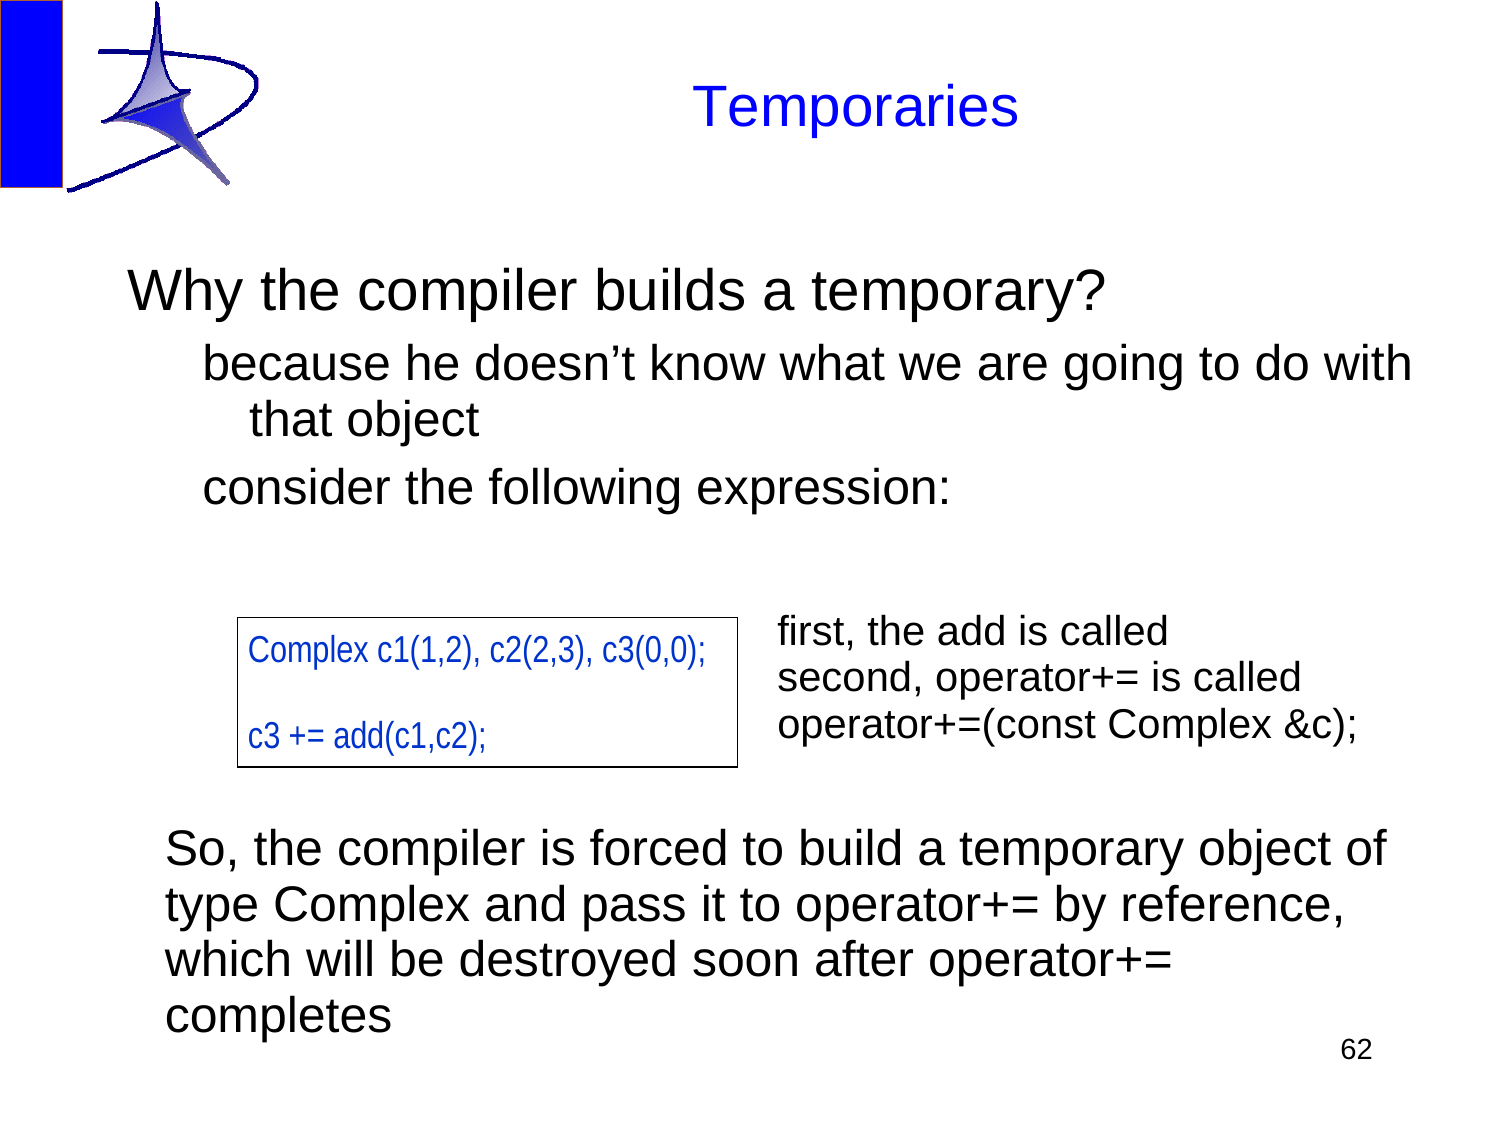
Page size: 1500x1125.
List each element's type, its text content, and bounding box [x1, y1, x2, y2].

picture [62, 0, 263, 197]
text_box first, the add is called second, operator+= is called operator+=(const Complex &c); [762, 599, 1438, 788]
text_box Complex c1(1,2), c2(2,3), c3(0,0); c3 += add(c1,c2); [237, 617, 738, 768]
list Why the compiler builds a temporary? because he doesn’t know what we are going to do with that object consider the following expression: [112, 249, 1450, 598]
title Temporaries [262, 24, 1450, 188]
text_box So, the compiler is forced to build a temporary object of type Complex and pass it to operator+= by reference, which will be destroyed soon after operator+= completes [150, 812, 1426, 1013]
